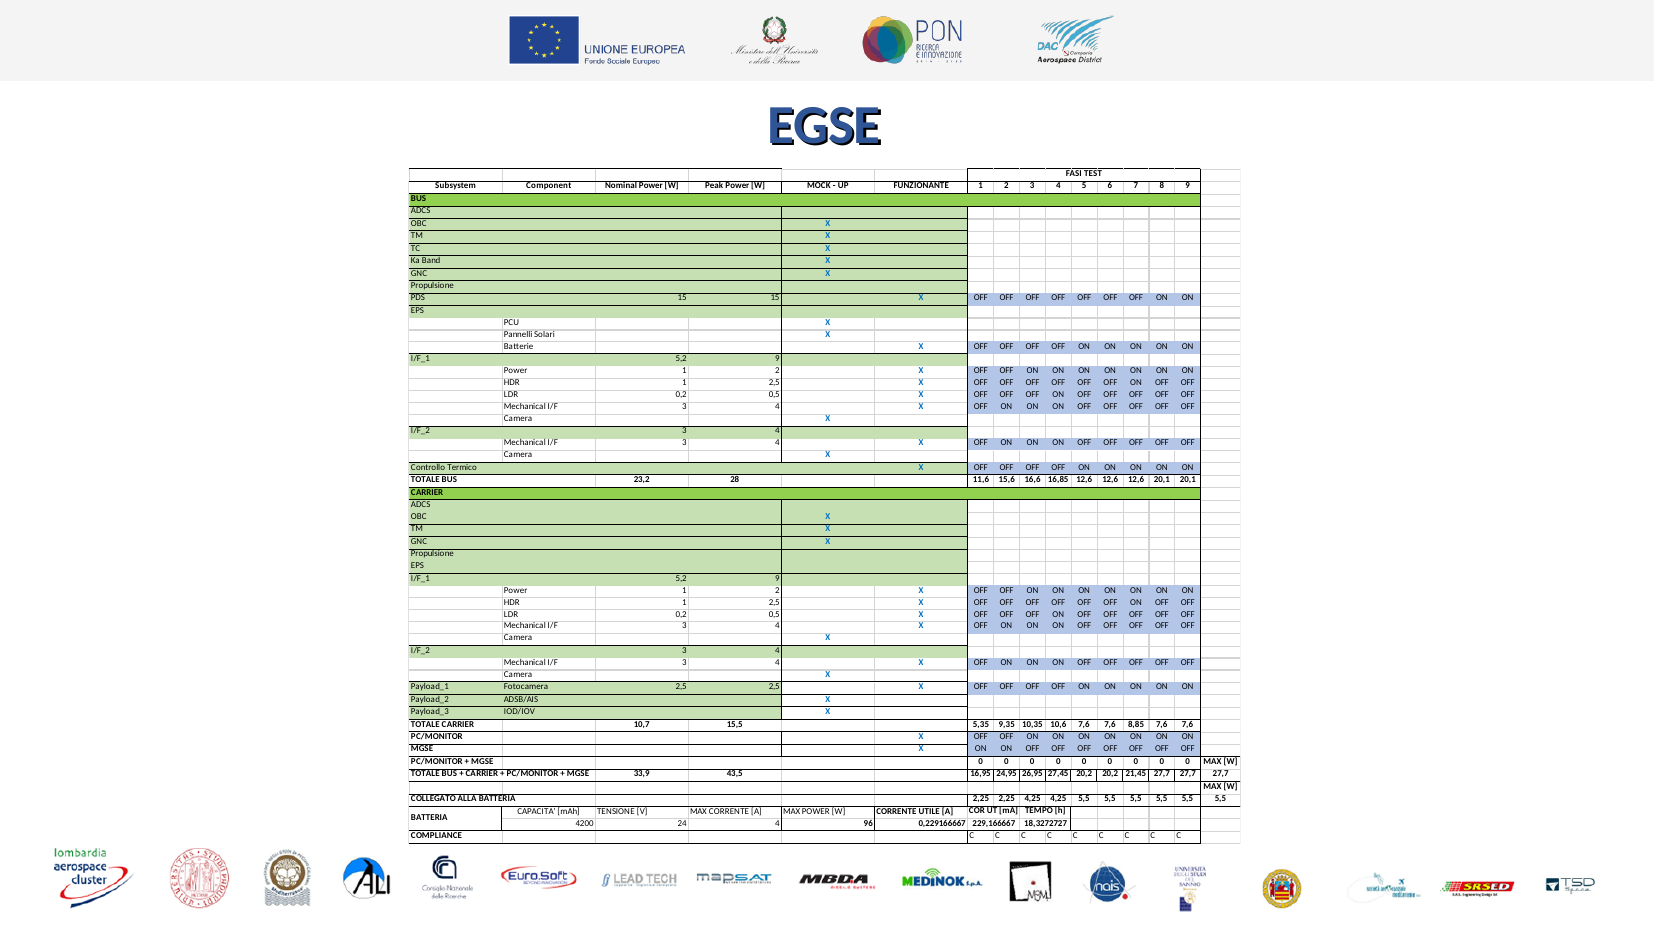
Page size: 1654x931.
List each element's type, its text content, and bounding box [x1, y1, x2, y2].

text_box EGSE [752, 80, 898, 163]
picture [408, 168, 1241, 844]
picture [0, 0, 1654, 81]
picture [54, 848, 1595, 931]
